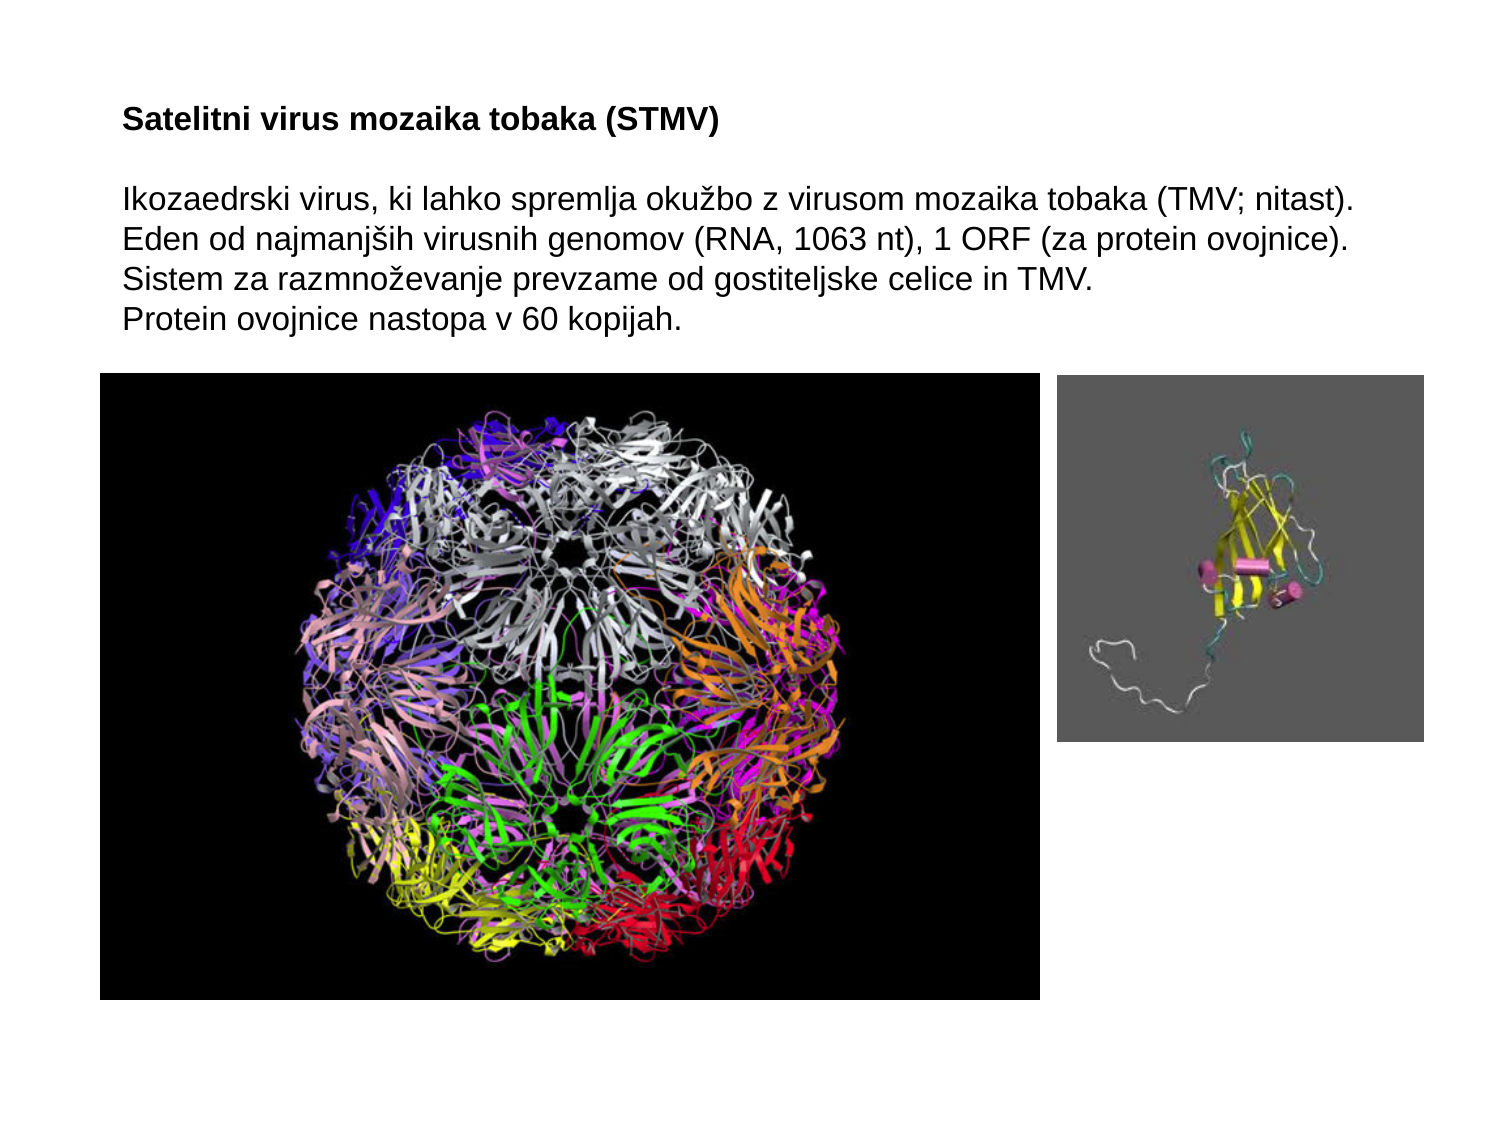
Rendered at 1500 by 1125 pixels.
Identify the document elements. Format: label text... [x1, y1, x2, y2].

text_box Satelitni virus mozaika tobaka (STMV) Ikozaedrski virus, ki lahko spremlja okužbo z virusom mozaika tobaka (TMV; nitast). Eden od najmanjših virusnih genomov (RNA, 1063 nt), 1 ORF (za protein ovojnice). Sistem za razmnoževanje prevzame od gostiteljske celice in TMV. Protein ovojnice nastopa v 60 kopijah. [107, 90, 1372, 345]
picture [100, 373, 1040, 1000]
picture [1057, 375, 1424, 742]
